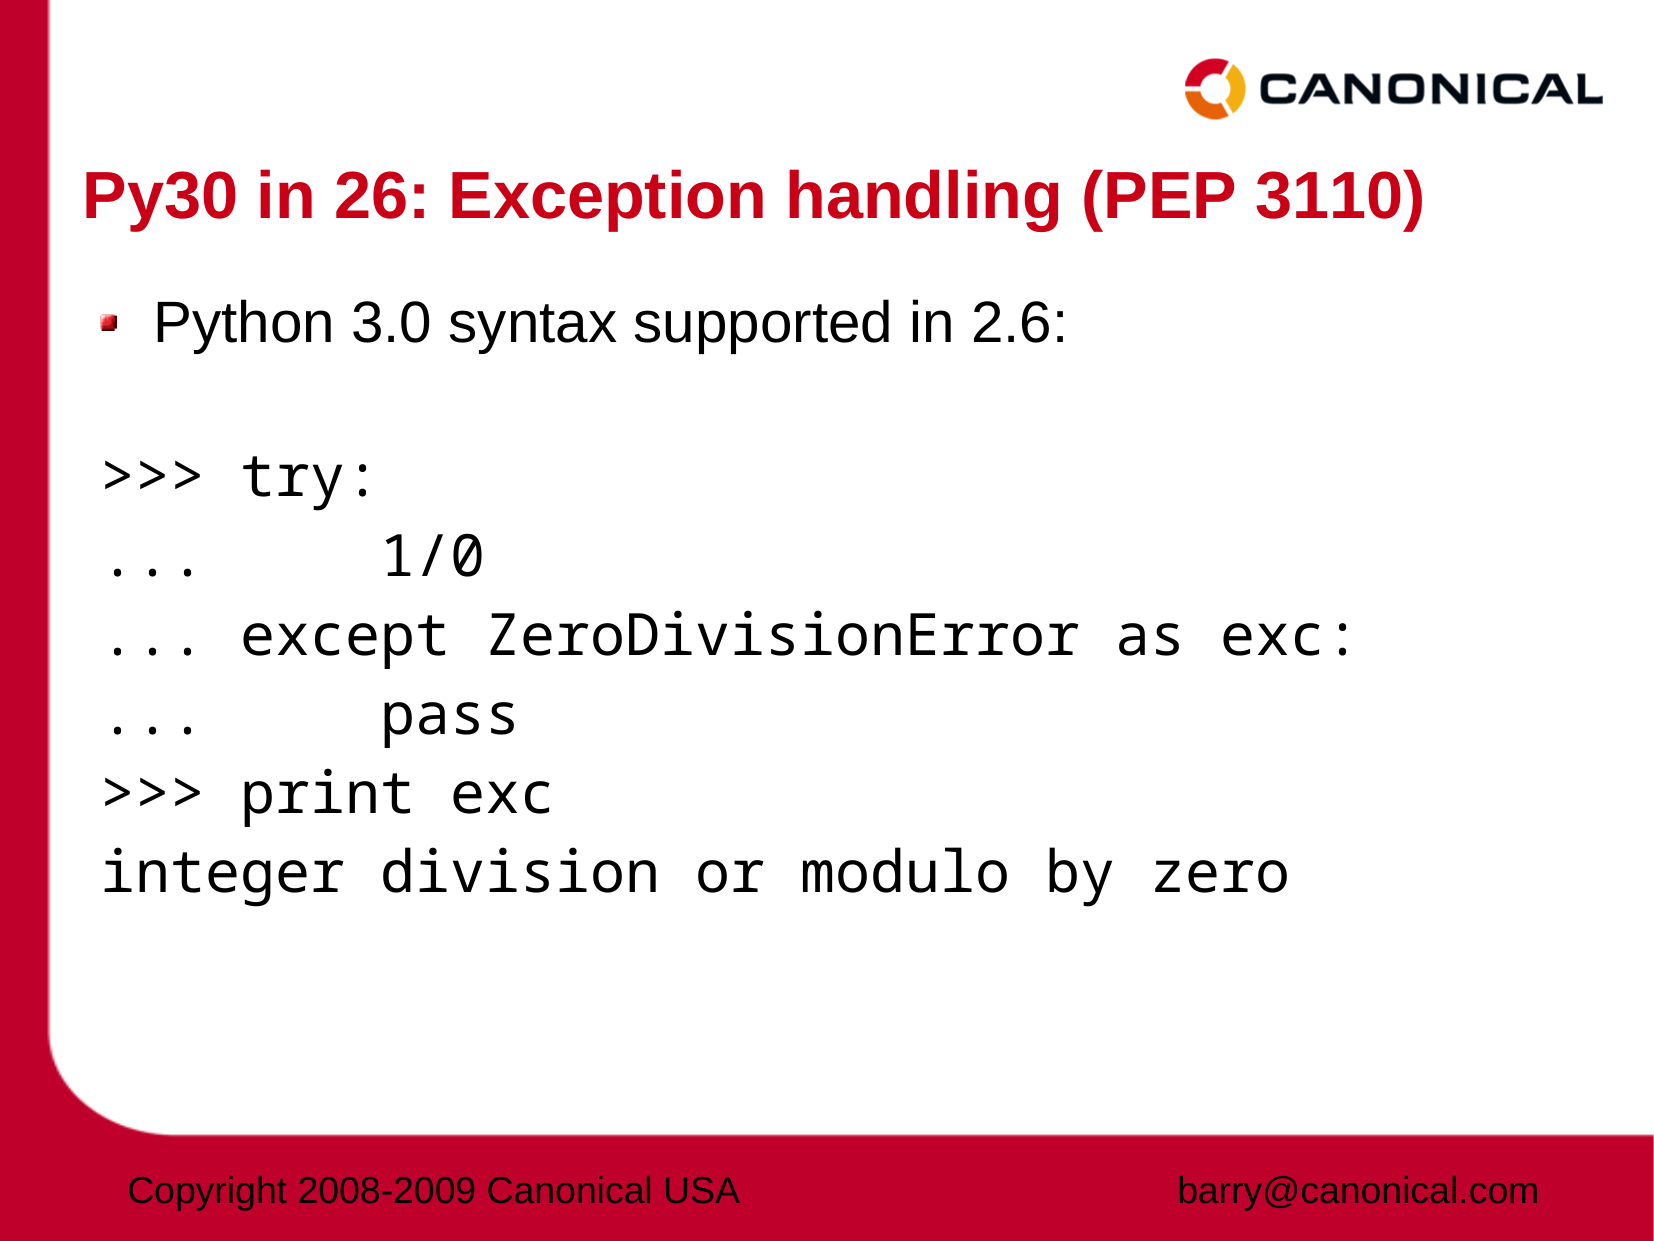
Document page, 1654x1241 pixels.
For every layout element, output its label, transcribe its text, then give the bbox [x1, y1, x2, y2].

list Python 3.0 syntax supported in 2.6: >>> try: ... 1/0 ... except ZeroDivisionError as exc: ... pass >>> print exc integer division or modulo by zero [82, 290, 1571, 1094]
title Py30 in 26: Exception handling (PEP 3110) [82, 111, 1571, 279]
picture [0, 0, 1654, 1241]
